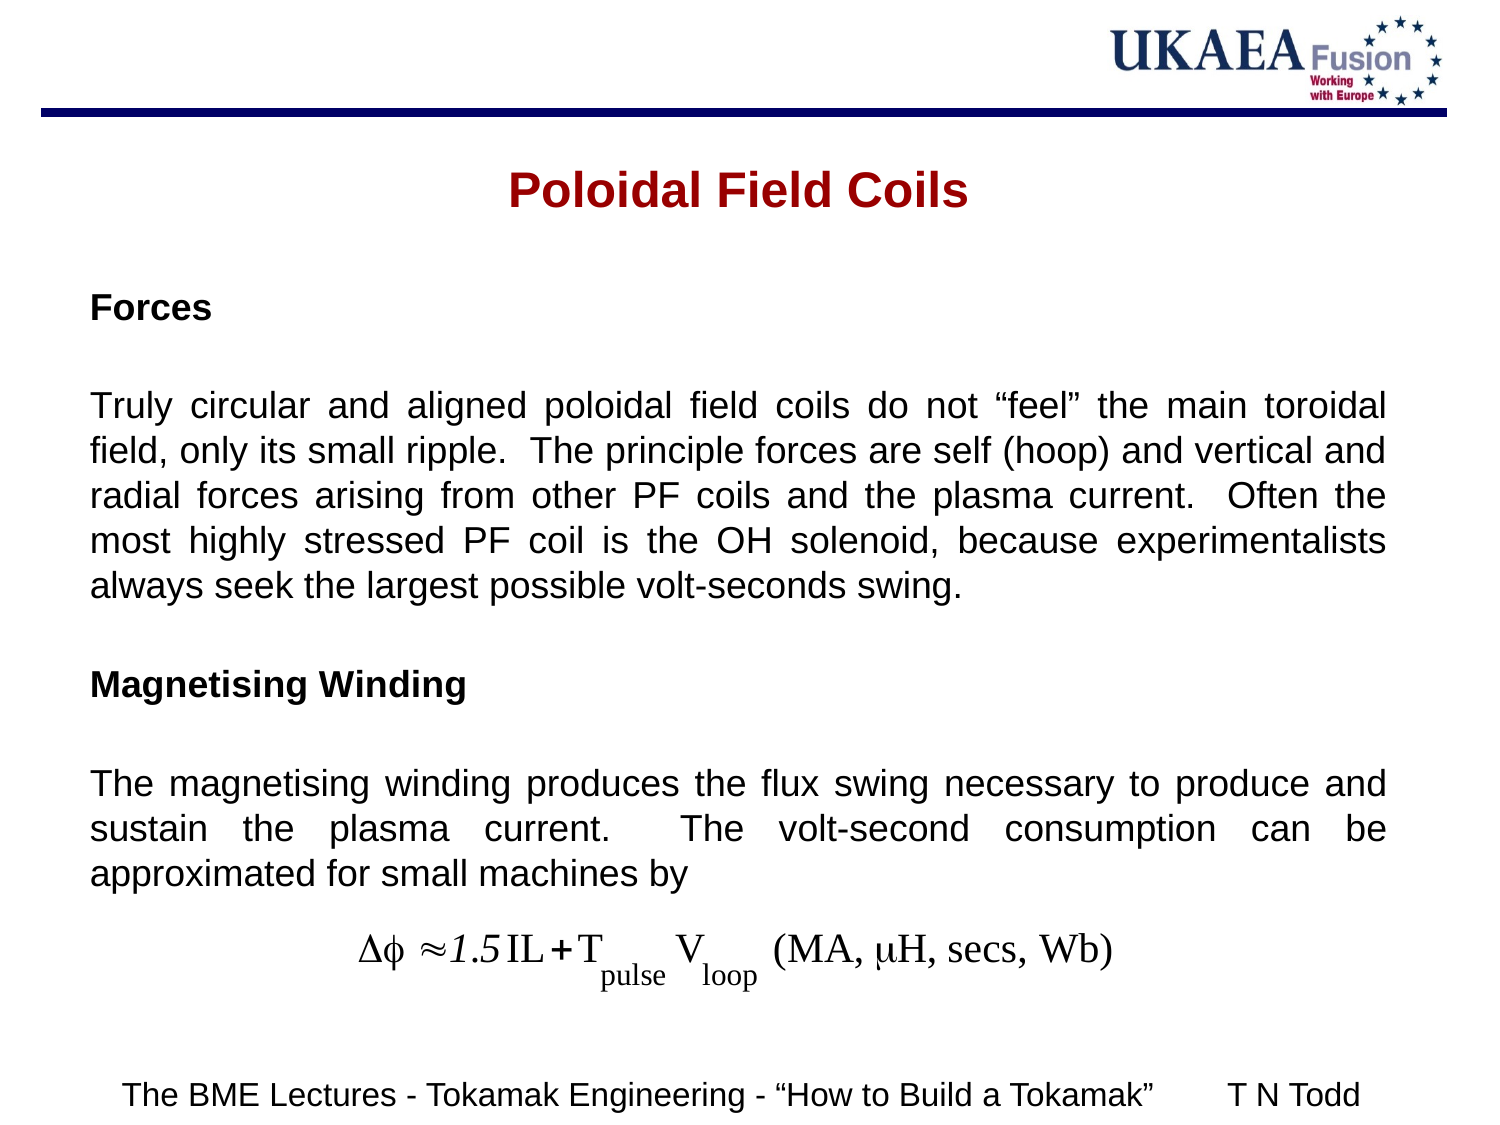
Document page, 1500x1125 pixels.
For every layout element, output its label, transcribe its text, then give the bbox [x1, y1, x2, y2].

picture [1107, 15, 1443, 106]
text_box Poloidal Field Coils [437, 149, 1041, 226]
text_box Forces Truly circular and aligned poloidal field coils do not “feel” the main toroidal field, only its small ripple. The principle forces are self (hoop) and vertical and radial forces arising from other PF coils and the plasma current. Often the most highly stressed PF coil is the OH solenoid, because experimentalists always seek the largest possible volt-seconds swing. Magnetising Winding The magnetising winding produces the flux swing necessary to produce and sustain the plasma current. The volt-second consumption can be approximated for small machines by [75, 274, 1403, 902]
chart [354, 924, 1117, 998]
